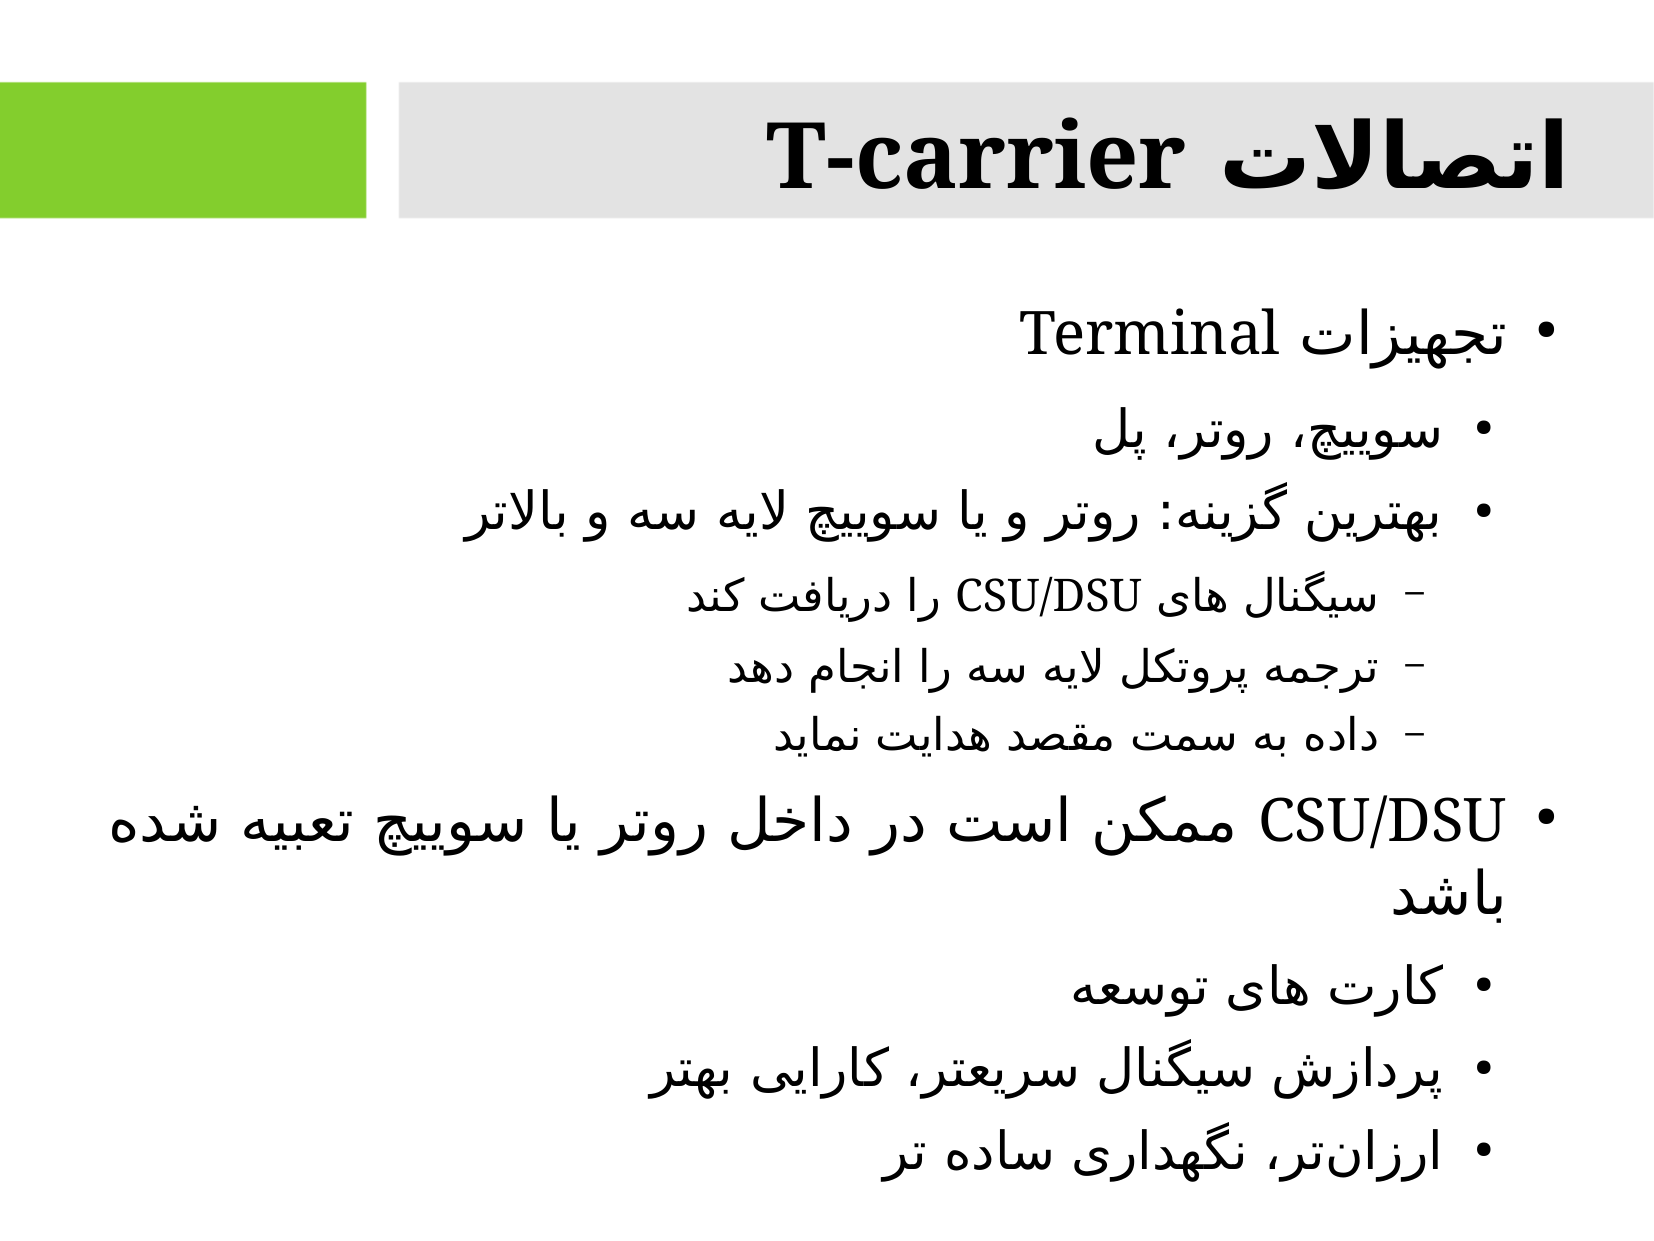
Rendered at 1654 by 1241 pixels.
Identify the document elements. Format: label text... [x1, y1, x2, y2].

title اتصالات T-carrier [82, 49, 1571, 257]
picture [0, 0, 1654, 1241]
list تجهیزات Terminal سوییچ، روتر، پل بهترین گزینه: روتر و یا سوییچ لایه سه و بالاتر سیگنال های CSU/DSU را دریافت کند ترجمه پروتکل لایه سه را انجام دهد داده به‌ سمت مقصد هدایت نماید CSU/DSU ممکن است در داخل روتر یا سوییچ تعبیه شده باشد کارت های توسعه پردازش سیگنال سریعتر، کارایی بهتر ارزان‌تر، نگهداری ساده تر [82, 290, 1571, 1186]
